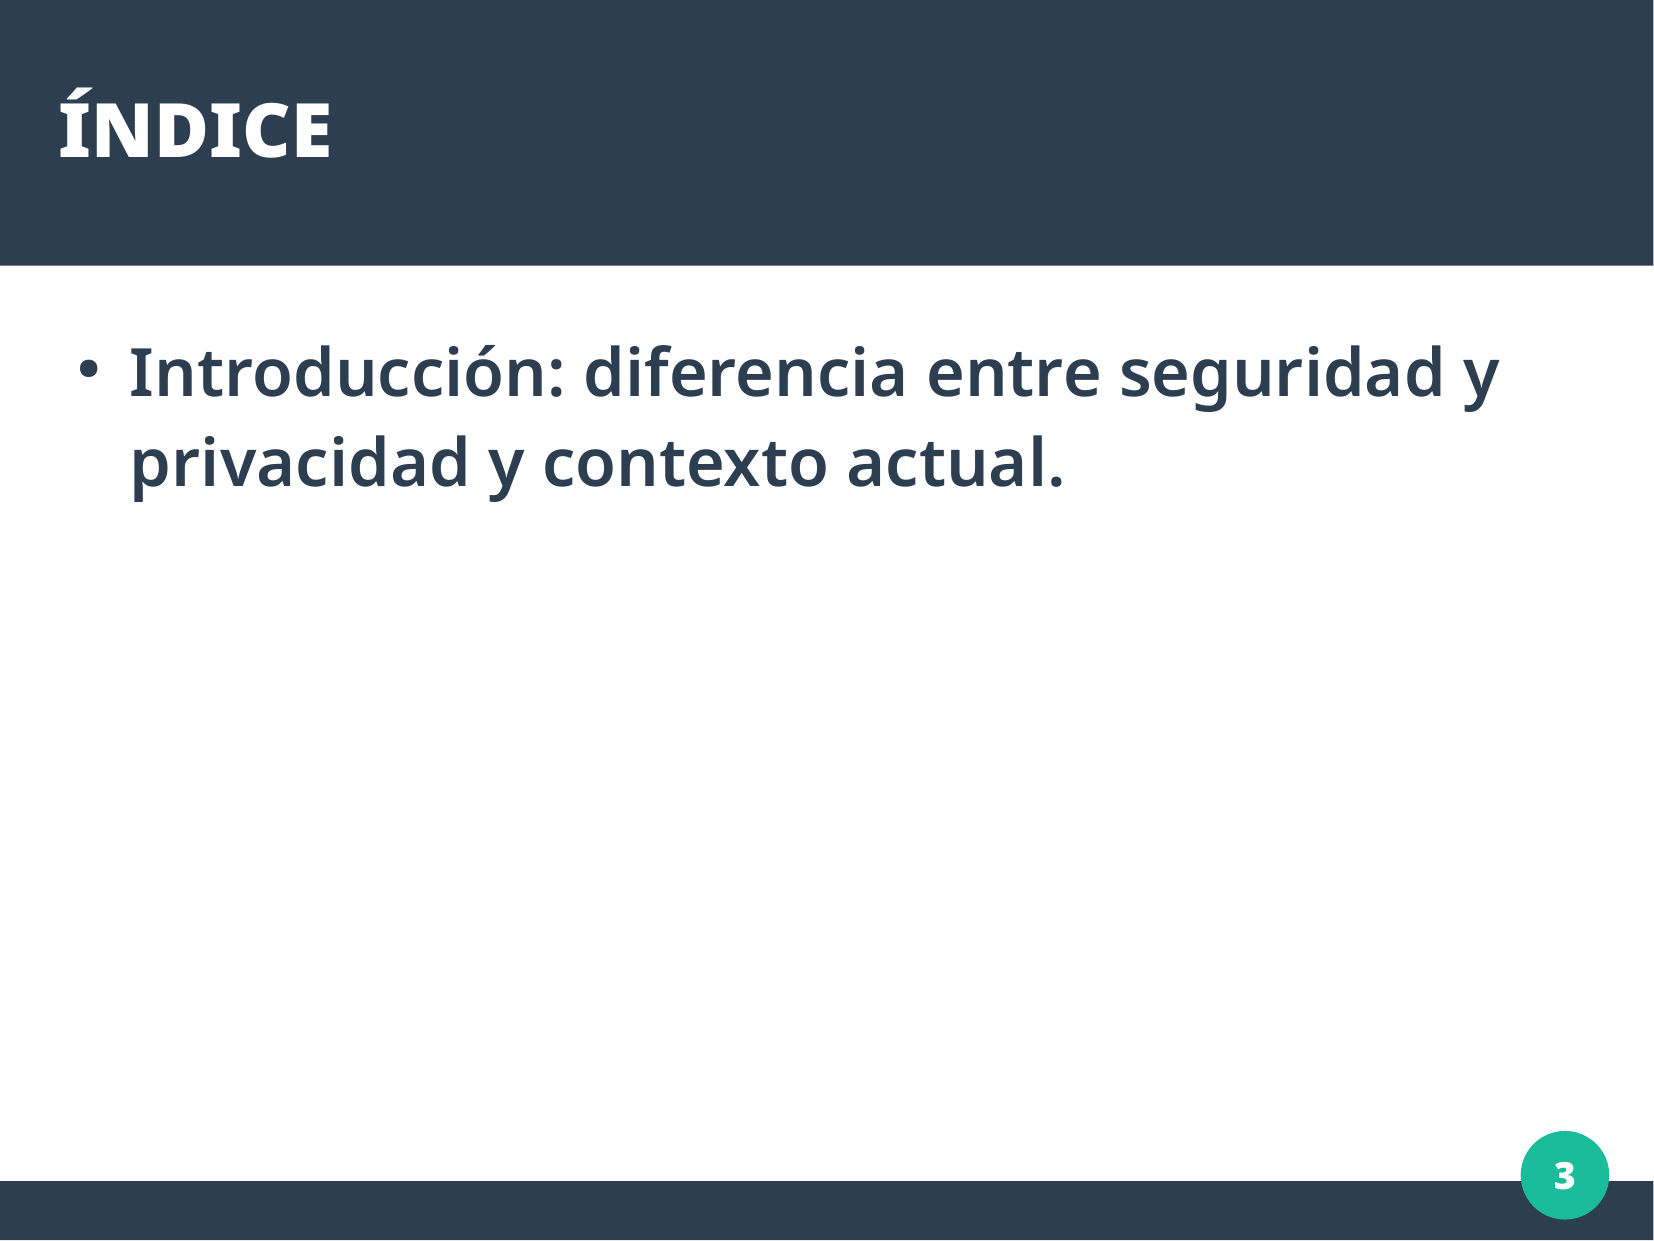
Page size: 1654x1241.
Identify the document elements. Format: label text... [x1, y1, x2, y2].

list Introducción: diferencia entre seguridad y privacidad y contexto actual. [59, 324, 1595, 1152]
title ÍNDICE [59, 49, 1595, 207]
